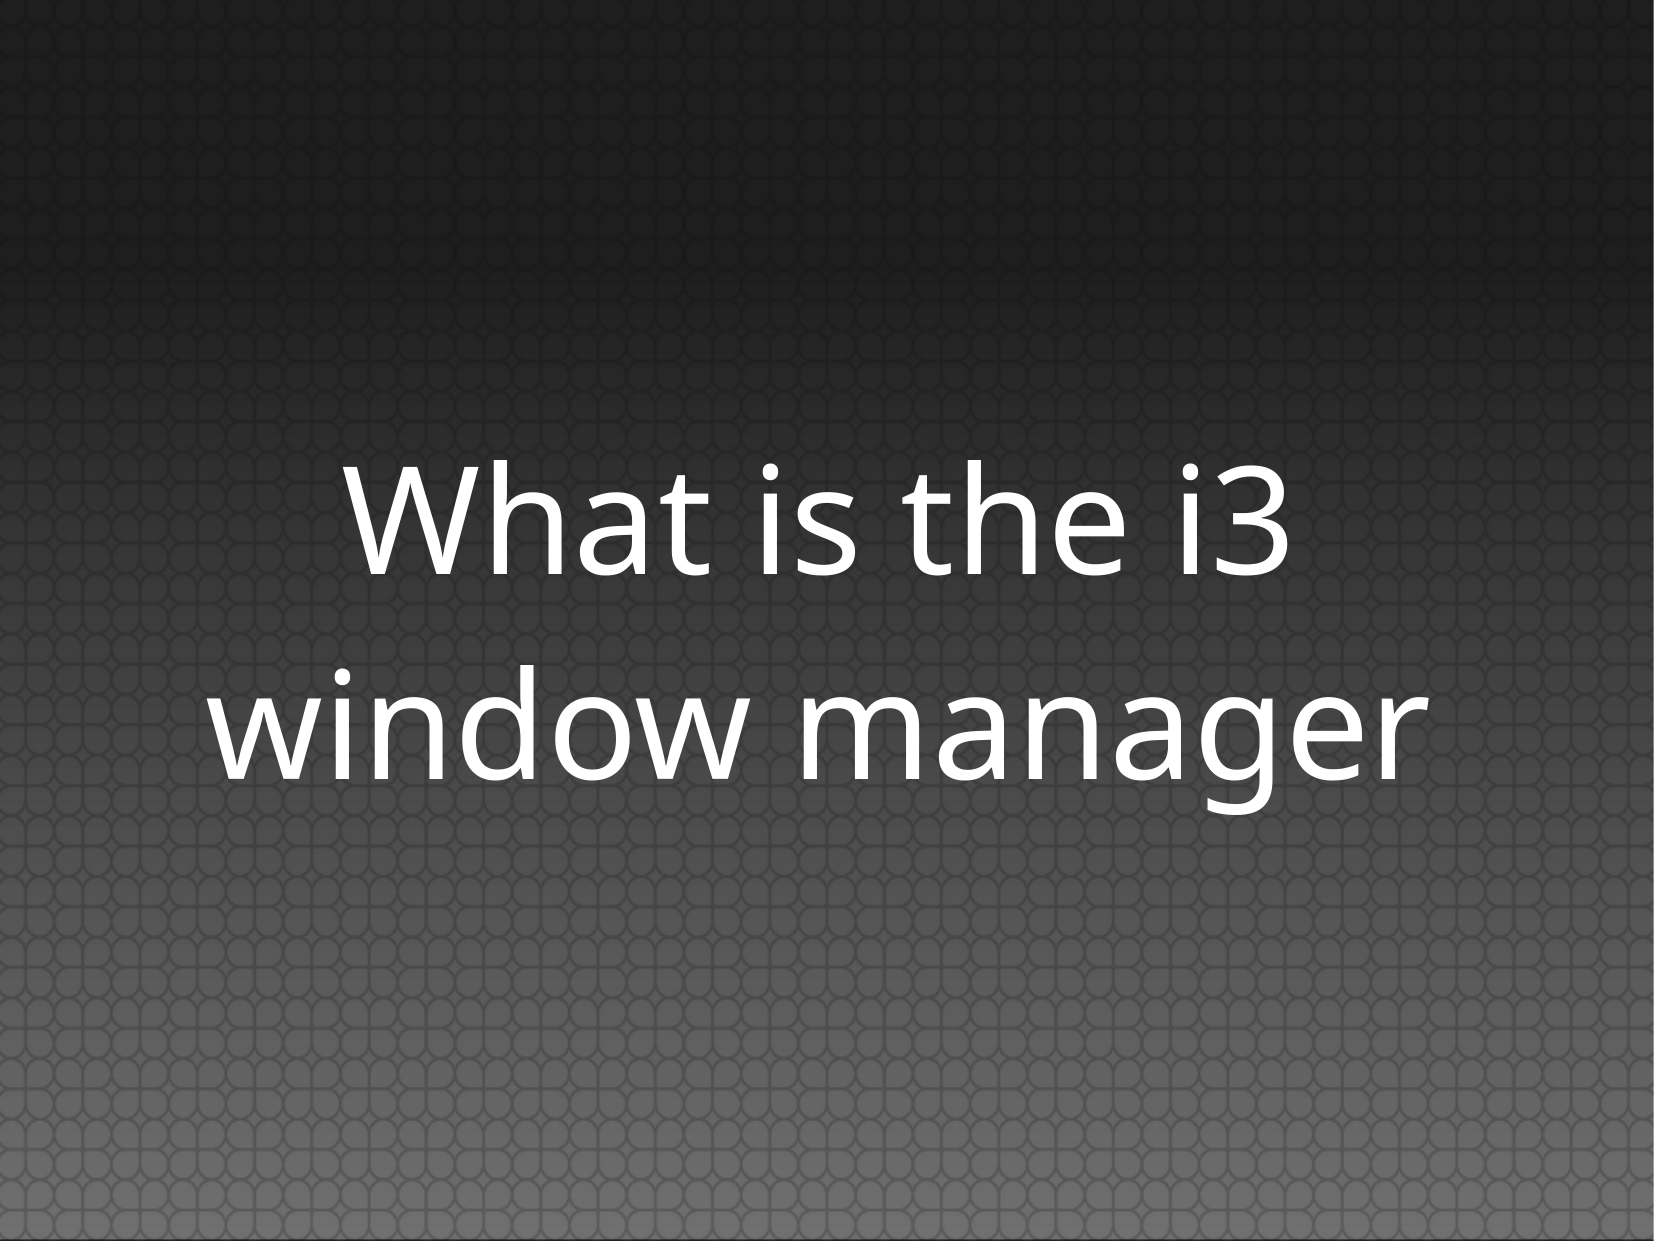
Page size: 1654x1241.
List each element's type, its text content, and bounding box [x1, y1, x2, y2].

title What is the i3 window manager [75, 451, 1564, 787]
picture [0, 0, 1654, 1241]
